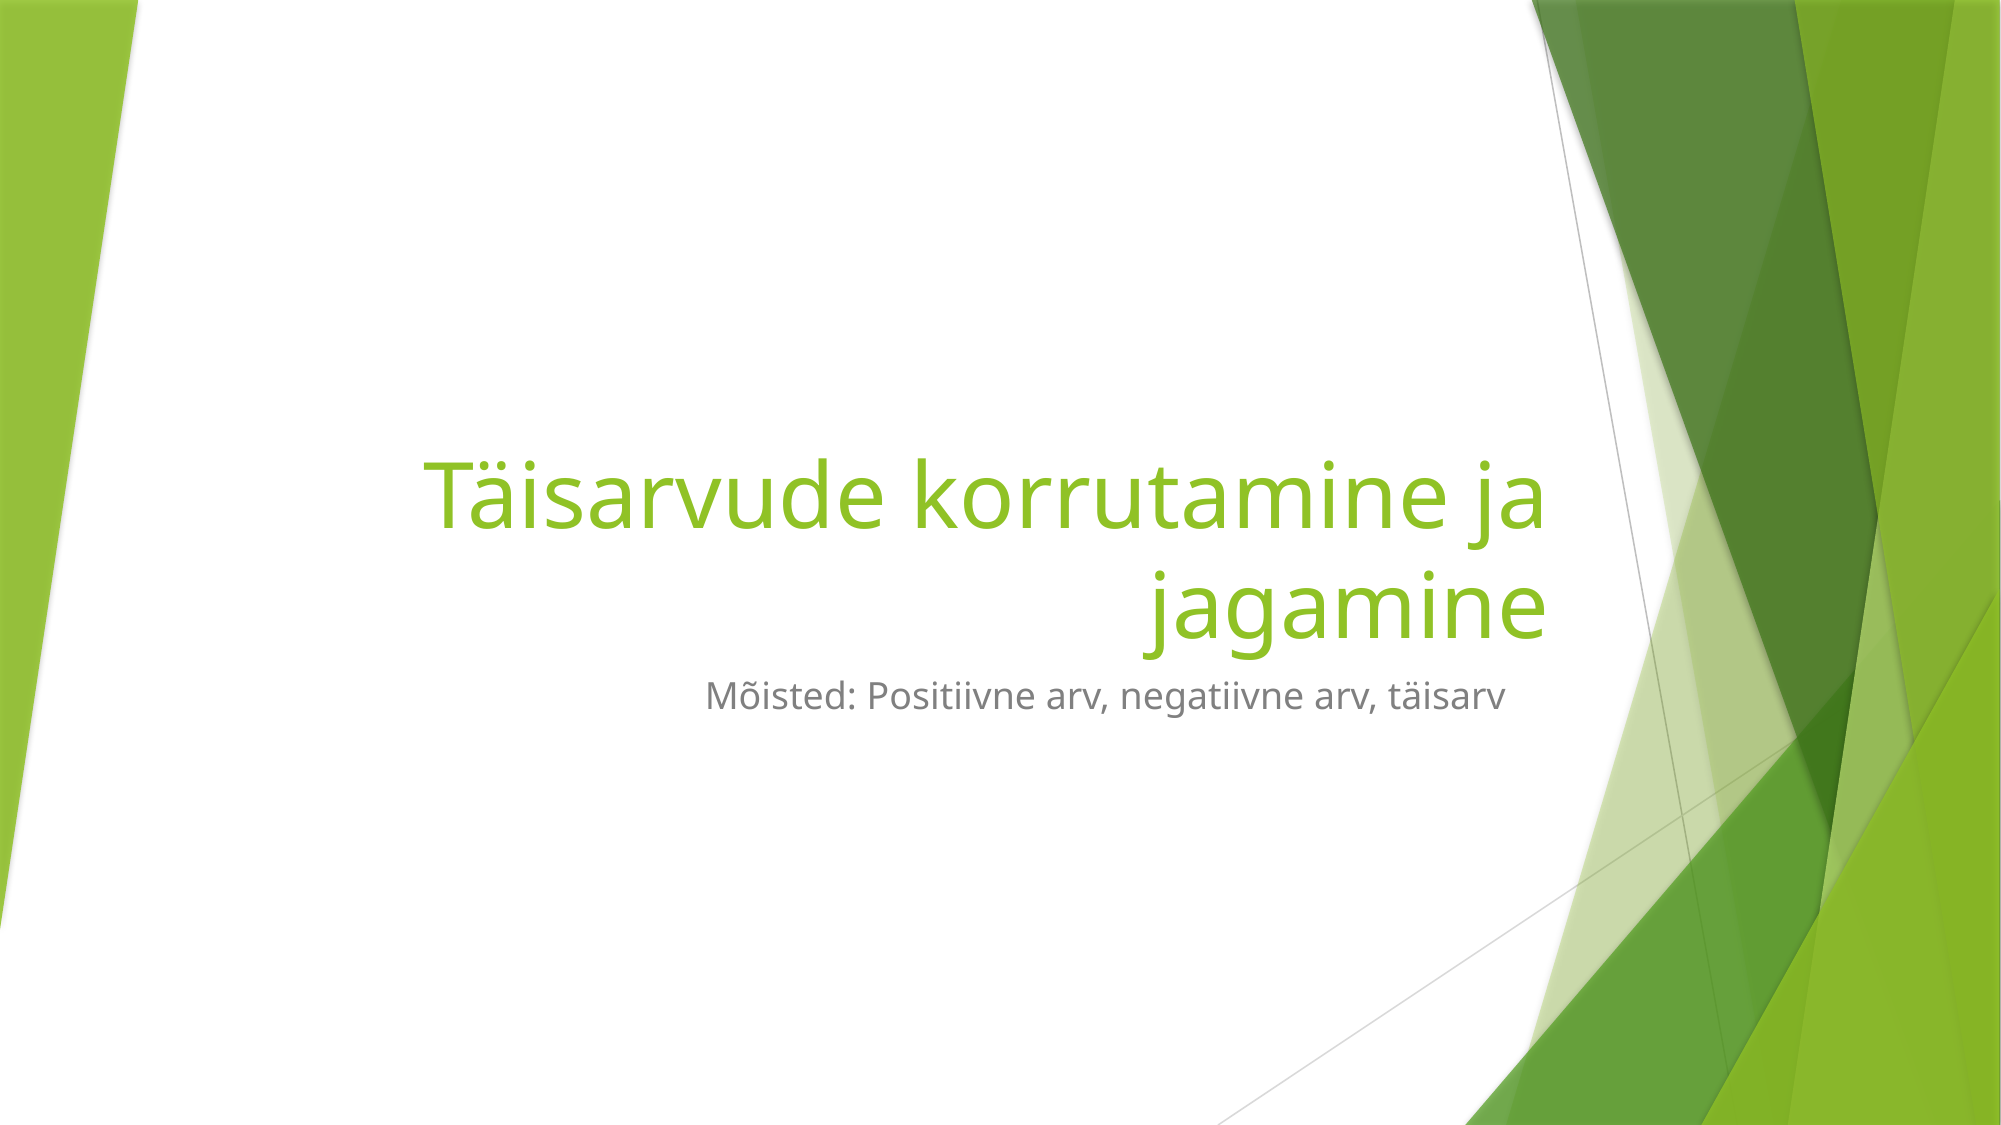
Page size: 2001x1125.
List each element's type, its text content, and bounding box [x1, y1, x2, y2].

title Täisarvude korrutamine ja jagamine [247, 394, 1565, 665]
subtitle Mõisted: Positiivne arv, negatiivne arv, täisarv [247, 664, 1522, 845]
